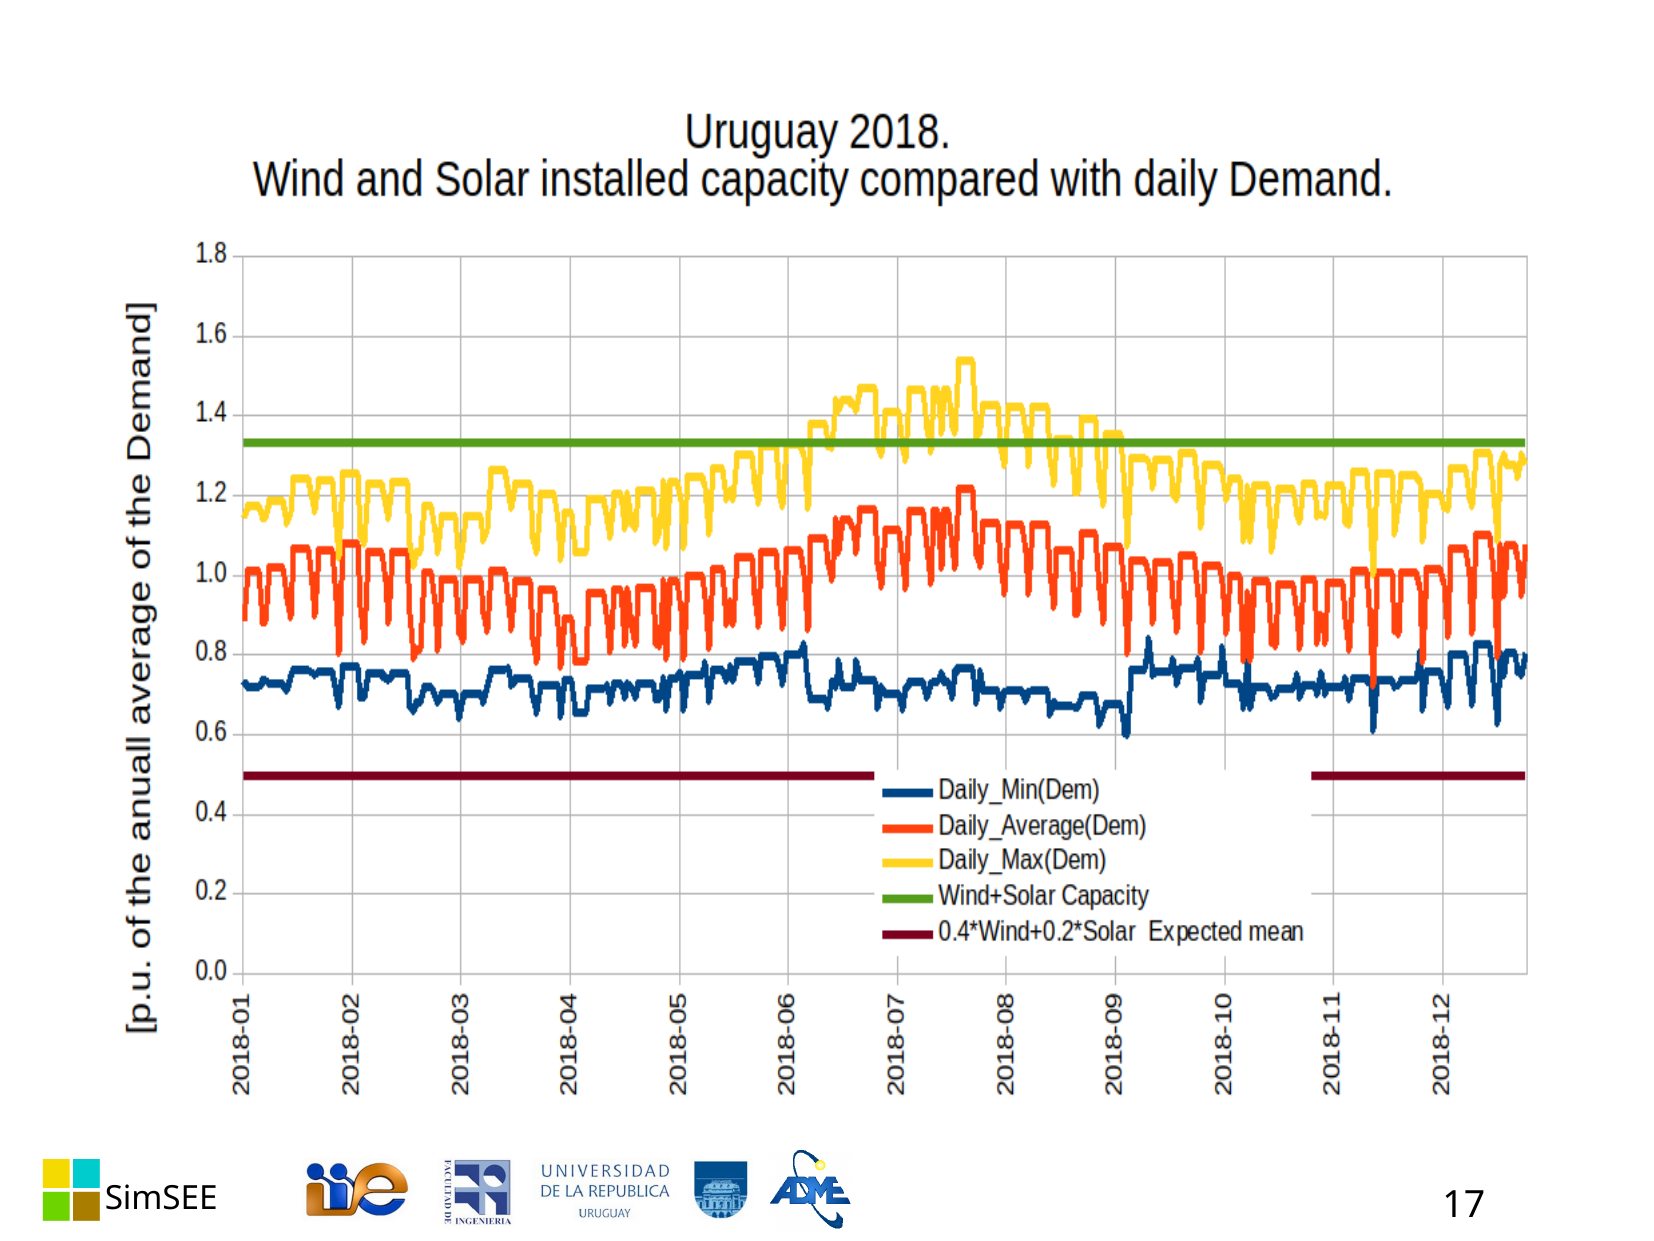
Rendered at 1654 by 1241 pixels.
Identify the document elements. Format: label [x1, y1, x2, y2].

picture [90, 63, 1556, 1117]
picture [41, 1157, 102, 1223]
picture [770, 1150, 853, 1230]
picture [296, 1154, 753, 1229]
